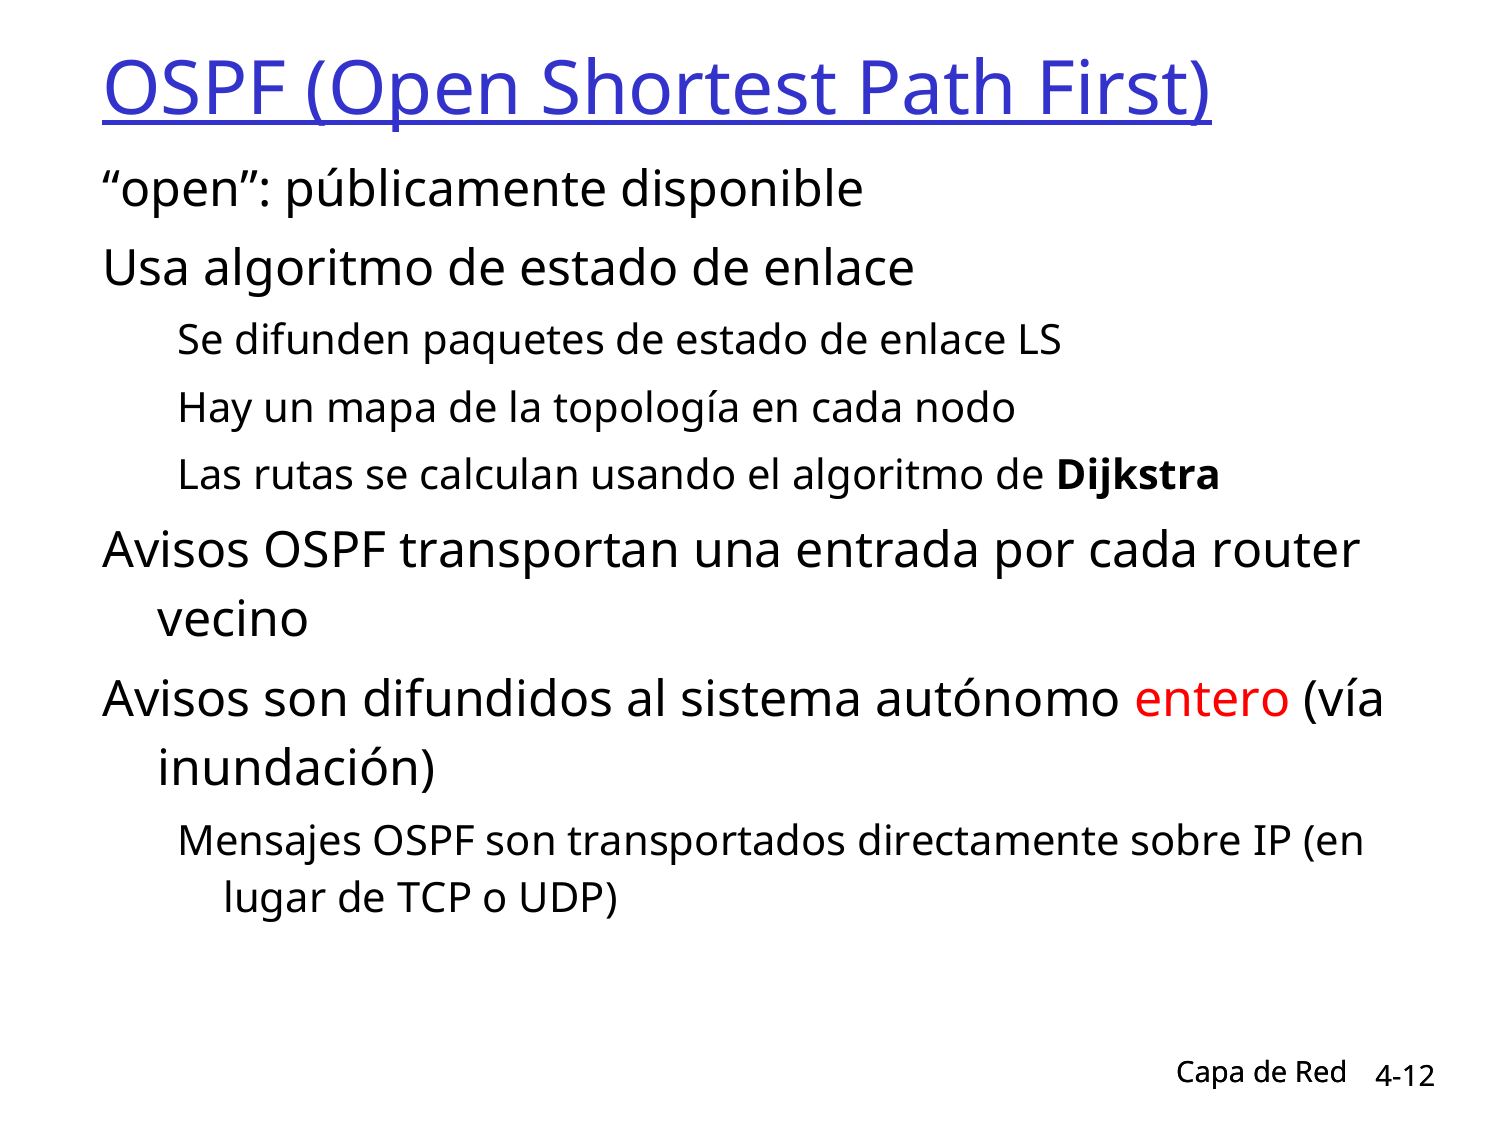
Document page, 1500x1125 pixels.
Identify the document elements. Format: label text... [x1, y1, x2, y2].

text_box Capa de Red [887, 1049, 1363, 1097]
title OSPF (Open Shortest Path First) [87, 15, 1463, 149]
text_box 4-20 [1339, 1050, 1451, 1125]
list “open”: públicamente disponible Usa algoritmo de estado de enlace Se difunden paquetes de estado de enlace LS Hay un mapa de la topología en cada nodo Las rutas se calculan usando el algoritmo de Dijkstra Avisos OSPF transportan una entrada por cada router vecino Avisos son difundidos al sistema autónomo entero (vía inundación) Mensajes OSPF son transportados directamente sobre IP (en lugar de TCP o UDP) [87, 149, 1463, 1040]
